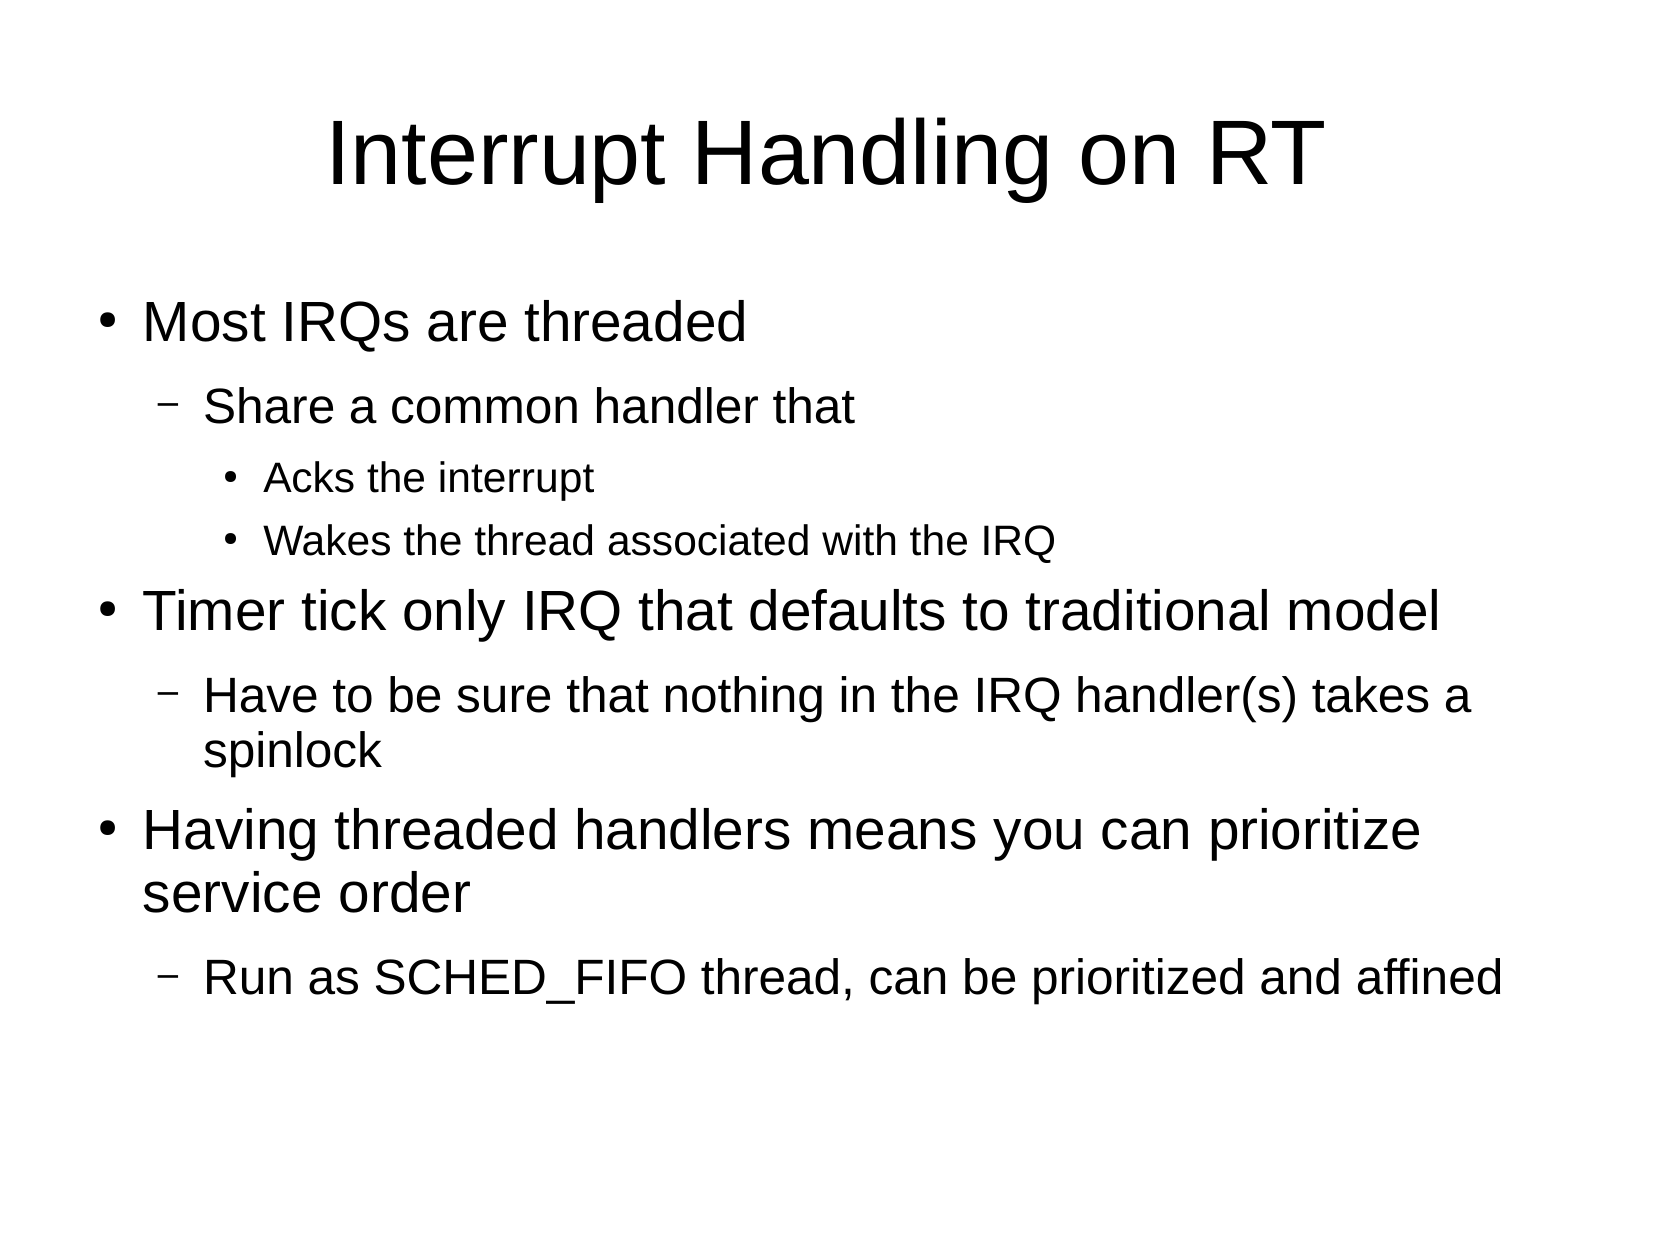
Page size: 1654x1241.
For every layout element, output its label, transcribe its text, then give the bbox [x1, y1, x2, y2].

list Most IRQs are threaded Share a common handler that Acks the interrupt Wakes the thread associated with the IRQ Timer tick only IRQ that defaults to traditional model Have to be sure that nothing in the IRQ handler(s) takes a spinlock Having threaded handlers means you can prioritize service order Run as SCHED_FIFO thread, can be prioritized and affined [82, 290, 1571, 1010]
title Interrupt Handling on RT [82, 49, 1571, 257]
